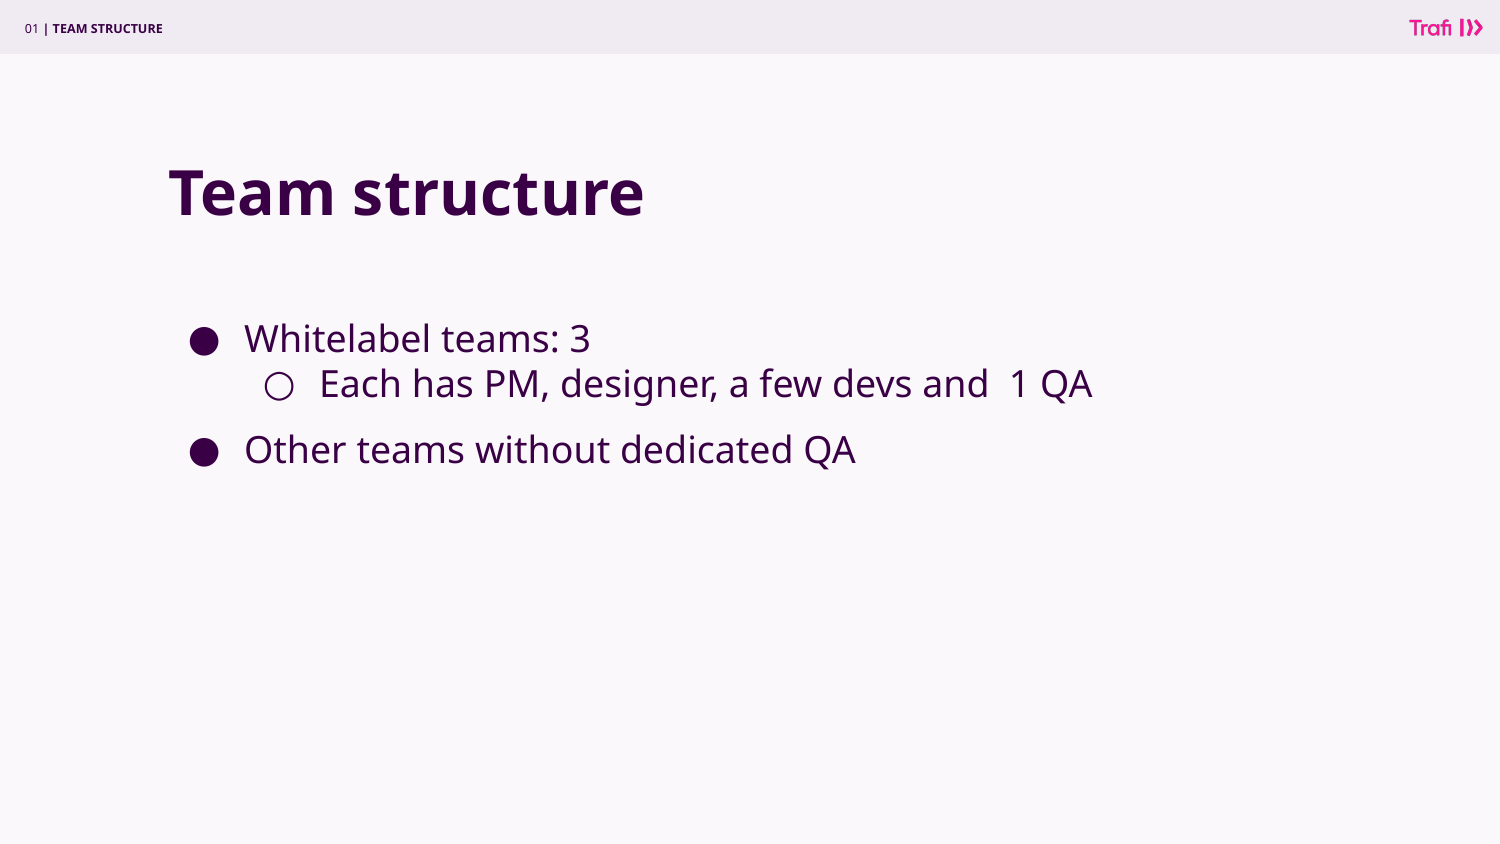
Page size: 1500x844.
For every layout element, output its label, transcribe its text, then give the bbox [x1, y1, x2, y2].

text_box [0, 0, 1500, 54]
text_box 01 | TEAM STRUCTURE [19, 8, 356, 47]
text_box Team structure [154, 138, 674, 241]
picture [1403, 8, 1489, 47]
text_box Whitelabel teams: 3 Each has PM, designer, a few devs and 1 QA Other teams without dedicated QA [154, 300, 1198, 585]
